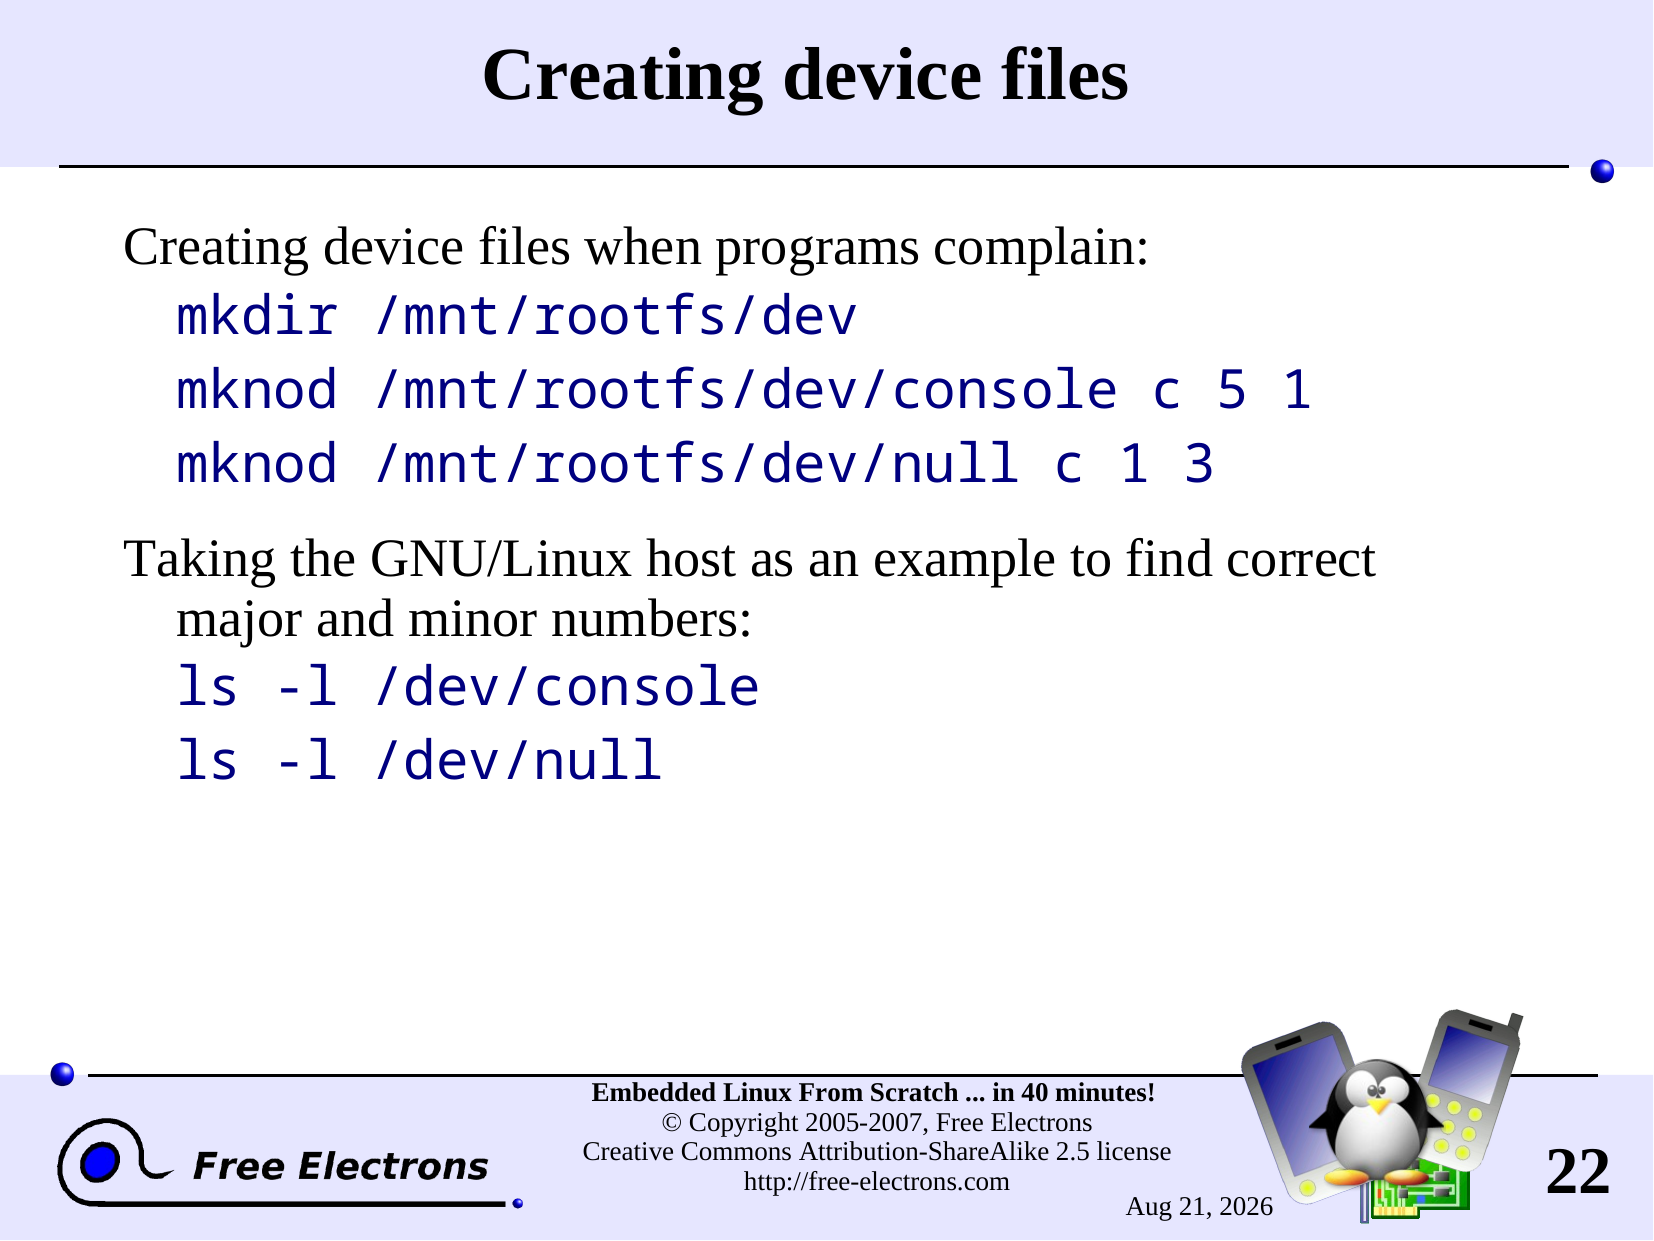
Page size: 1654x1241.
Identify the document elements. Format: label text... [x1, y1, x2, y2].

title Creating device files [60, 18, 1551, 132]
picture [50, 1107, 527, 1216]
picture [1231, 1007, 1538, 1241]
list Creating device files when programs complain: mkdir /mnt/rootfs/dev mknod /mnt/rootfs/dev/console c 5 1 mknod /mnt/rootfs/dev/null c 1 3 Taking the GNU/Linux host as an example to find correct major and minor numbers: ls -l /dev/console ls -l /dev/null [105, 216, 1518, 1066]
